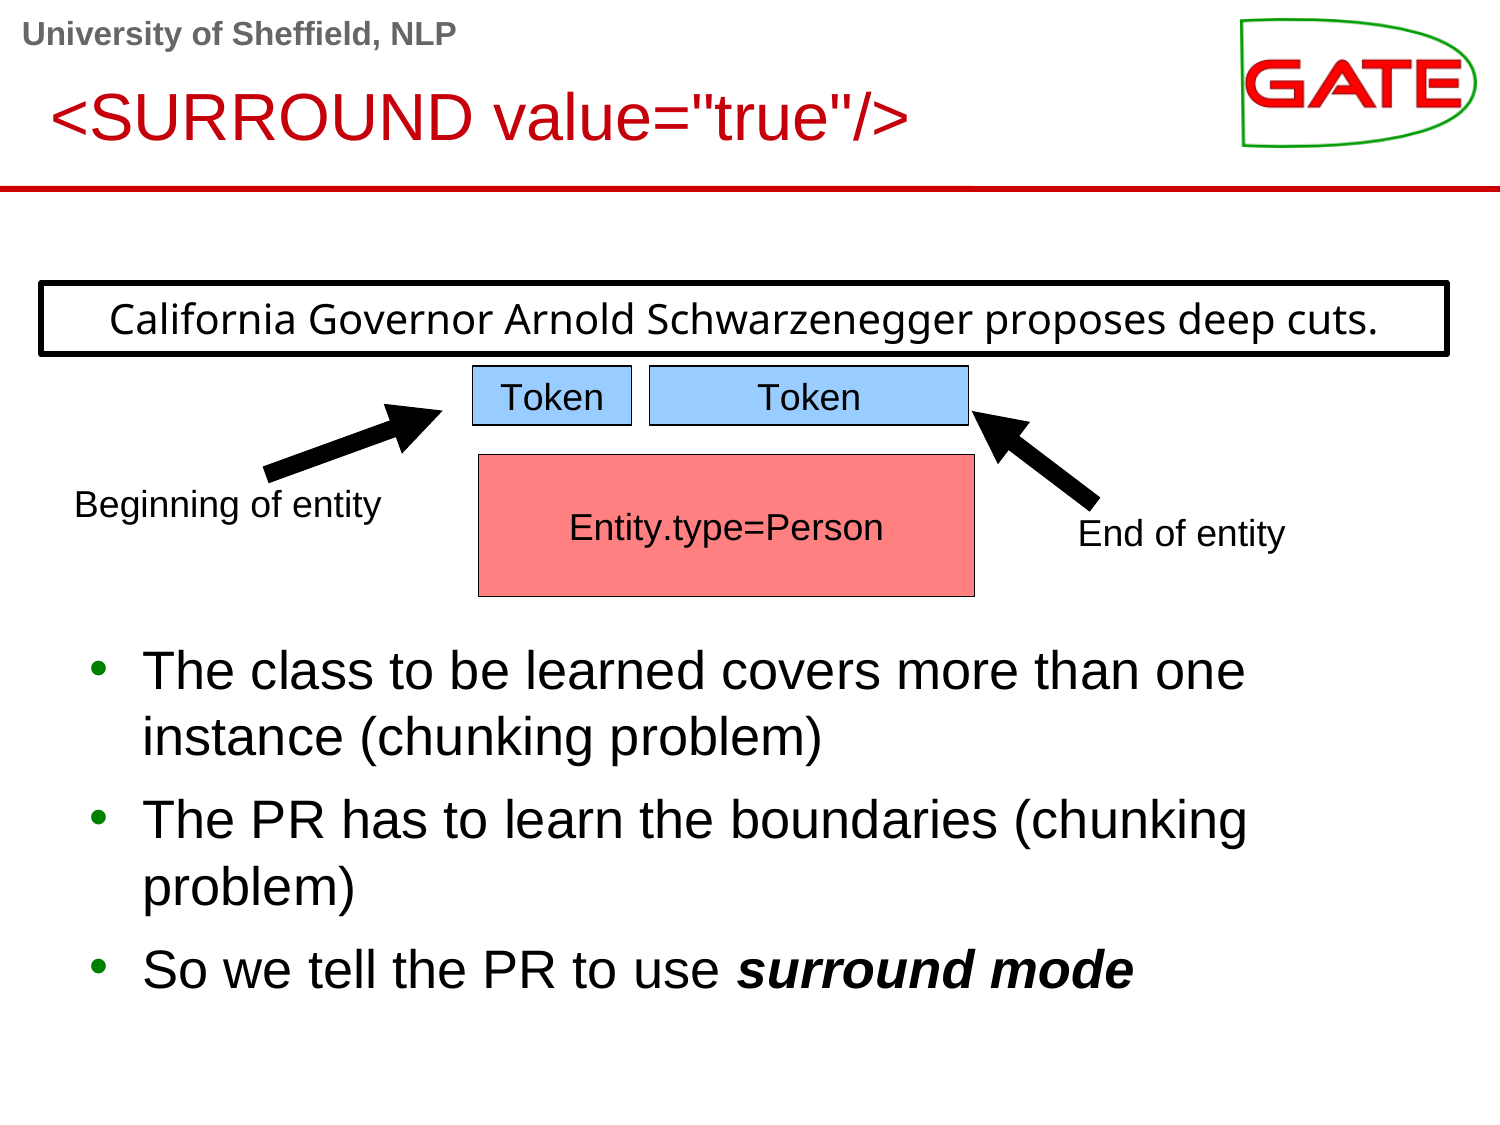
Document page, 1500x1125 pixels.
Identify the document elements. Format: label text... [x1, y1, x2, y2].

text_box Token [472, 366, 632, 426]
text_box Entity.type=Person [478, 454, 975, 597]
text_box Beginning of entity [59, 472, 443, 578]
list The class to be learned covers more than one instance (chunking problem) The PR has to learn the boundaries (chunking problem) So we tell the PR to use surround mode [75, 625, 1426, 1034]
title <SURROUND value="true"/> [35, 8, 1386, 225]
text_box California Governor Arnold Schwarzenegger proposes deep cuts. [41, 282, 1447, 355]
picture [1386, 18, 1477, 148]
text_box End of entity [1062, 502, 1388, 563]
text_box Token [649, 366, 969, 426]
